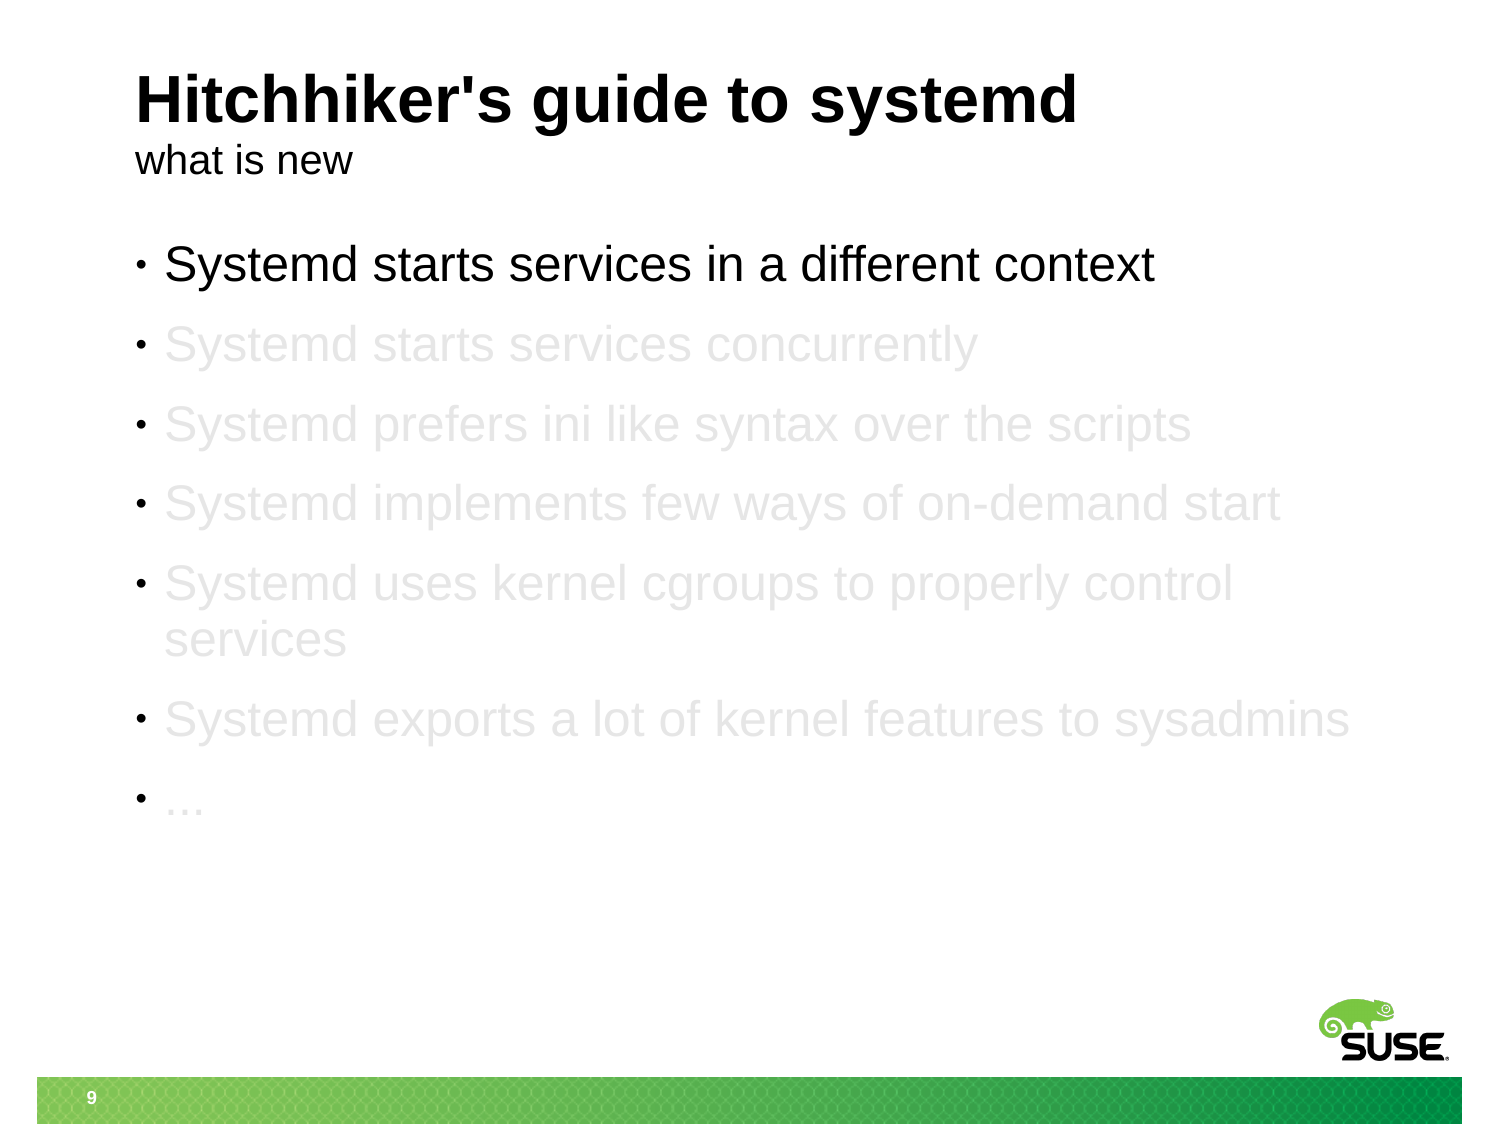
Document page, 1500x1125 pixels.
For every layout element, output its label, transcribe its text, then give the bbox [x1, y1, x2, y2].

title Hitchhiker's guide to systemd what is new [135, 41, 1372, 204]
list Systemd starts services in a different context Systemd starts services concurrently Systemd prefers ini like syntax over the scripts Systemd implements few ways of on-demand start Systemd uses kernel cgroups to properly control services Systemd exports a lot of kernel features to sysadmins ... [135, 236, 1372, 979]
picture [37, 1077, 1462, 1124]
picture [1319, 999, 1449, 1061]
